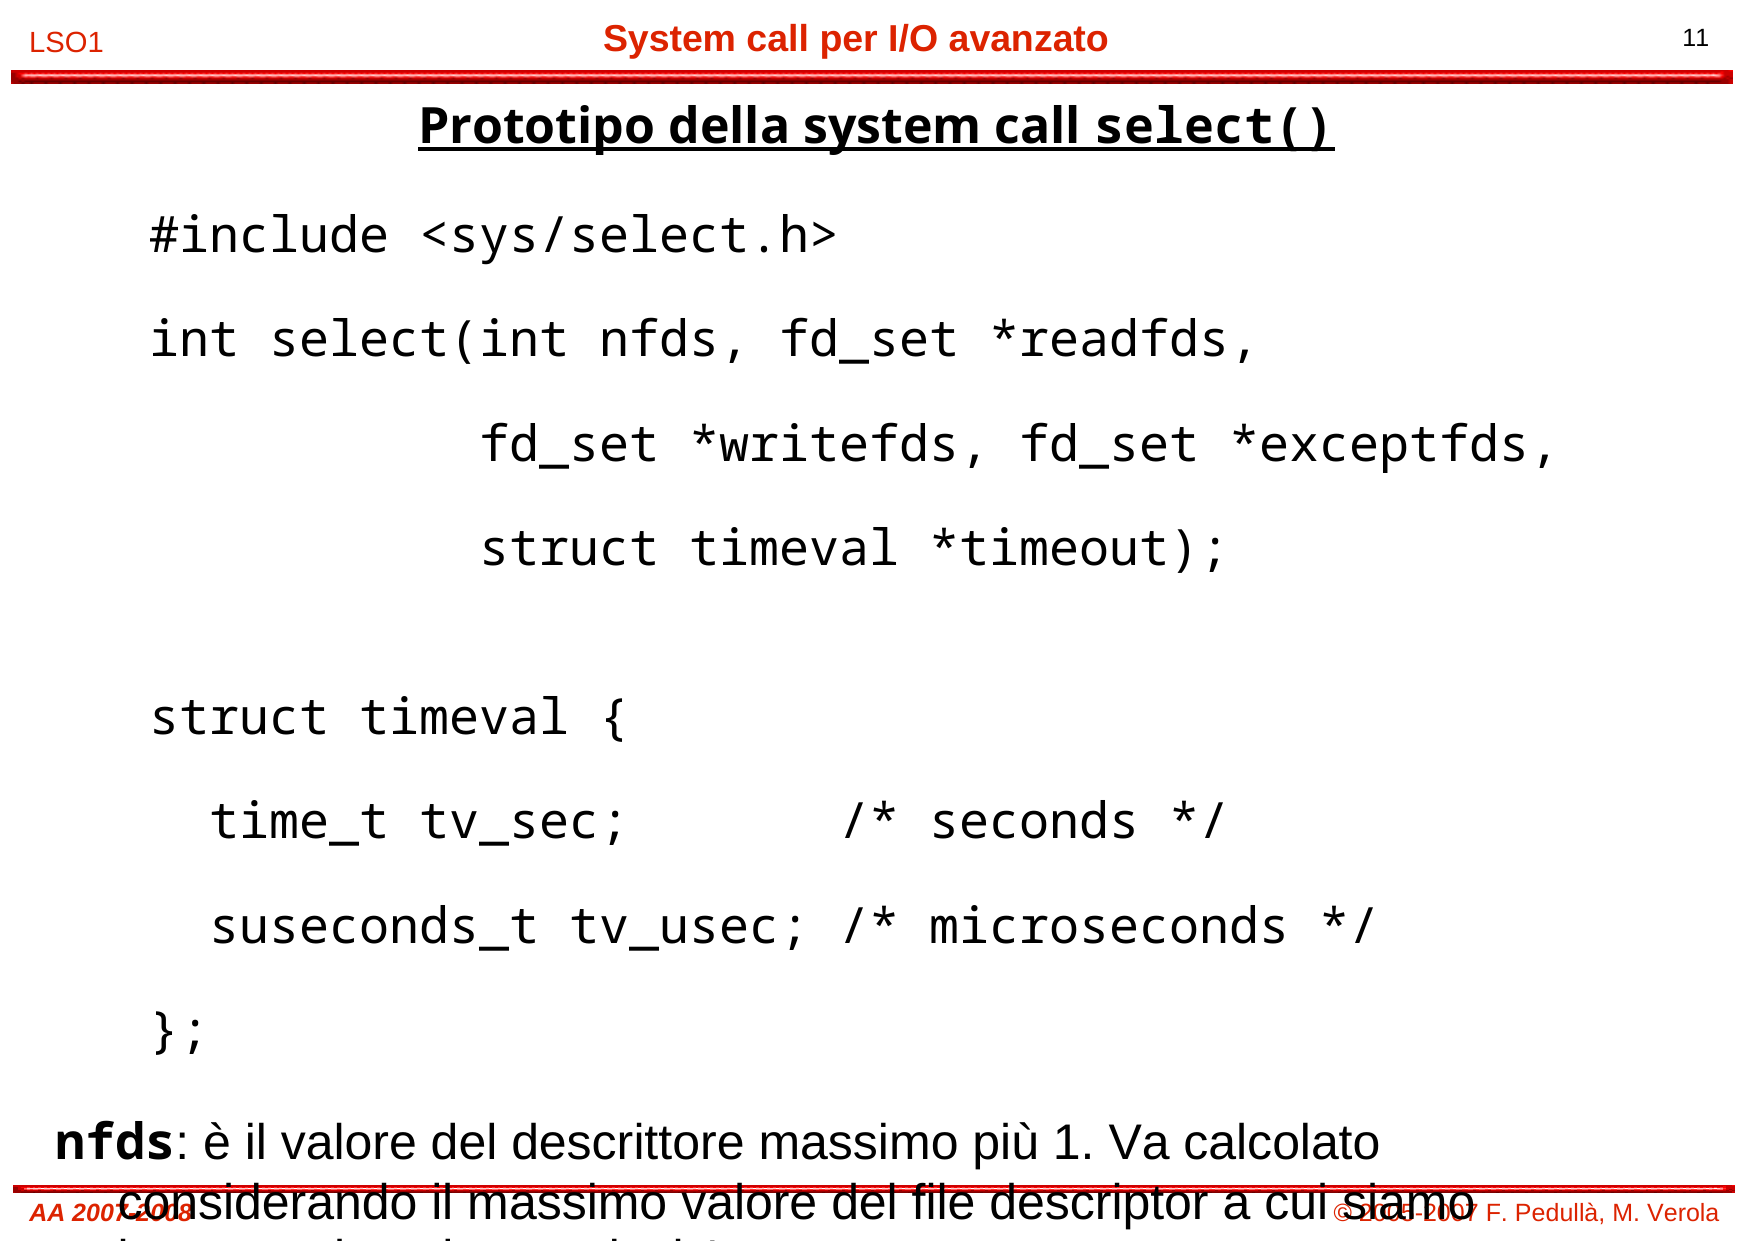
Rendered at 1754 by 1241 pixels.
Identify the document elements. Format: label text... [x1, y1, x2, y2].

picture [855, 1185, 889, 1193]
picture [385, 1185, 445, 1193]
picture [11, 70, 1733, 84]
picture [944, 1185, 1009, 1193]
list #include <sys/select.h> int select(int nfds, fd_set *readfds, fd_set *writefds, fd_set *exceptfds, struct timeval *timeout); struct timeval { time_t tv_sec; /* seconds */ suseconds_t tv_usec; /* microseconds */ }; nfds: è il valore del descrittore massimo più 1. Va calcolato considerando il massimo valore del file descriptor a cui siamo interessati aggiungendoci 1. [55, 186, 1693, 1172]
picture [13, 1185, 254, 1193]
picture [258, 1185, 381, 1193]
picture [742, 1185, 851, 1193]
picture [920, 1185, 939, 1193]
title Prototipo della system call select() [40, 78, 1713, 174]
picture [894, 1185, 916, 1193]
picture [450, 1185, 737, 1193]
picture [1013, 1185, 1735, 1193]
